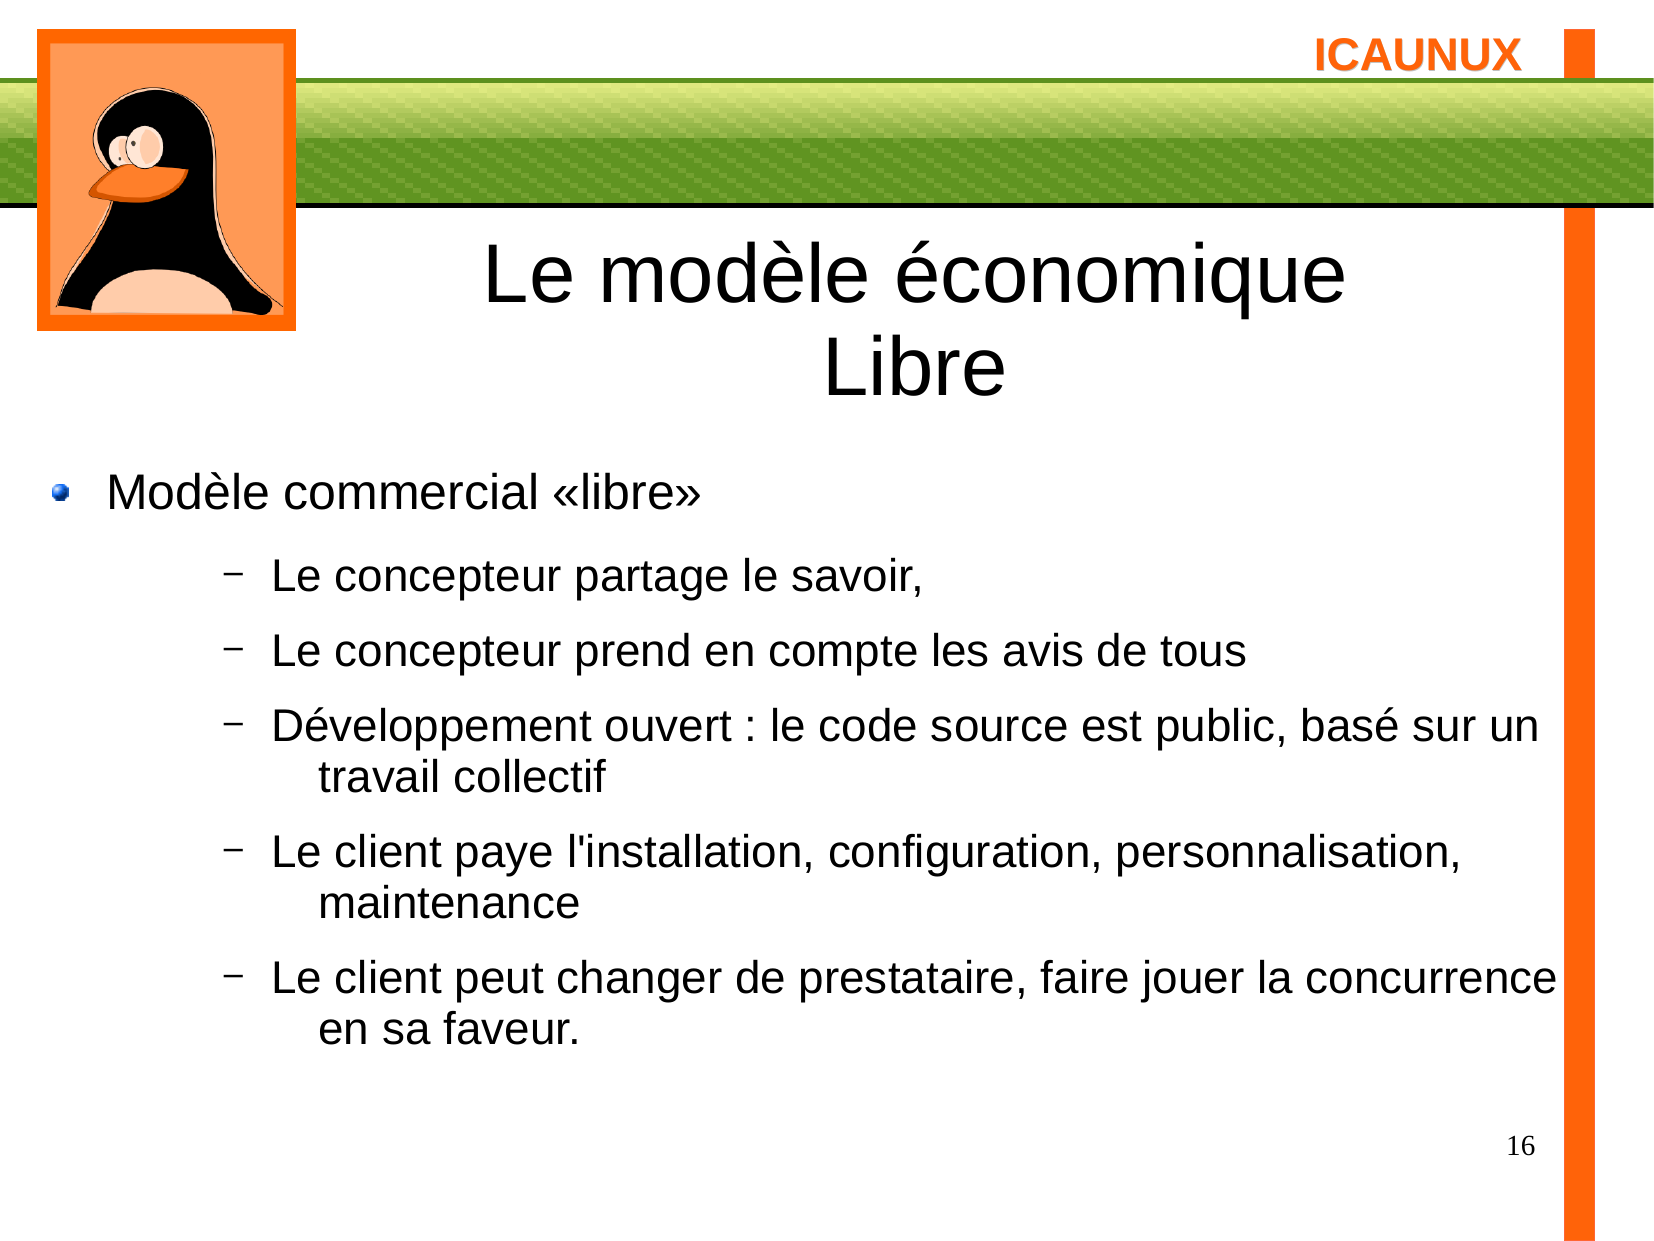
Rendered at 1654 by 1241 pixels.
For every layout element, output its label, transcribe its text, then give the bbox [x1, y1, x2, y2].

title Le modèle économique Libre [324, 217, 1506, 424]
picture [0, 29, 1654, 331]
list Modèle commercial «libre» Le concepteur partage le savoir, Le concepteur prend en compte les avis de tous Développement ouvert : le code source est public, basé sur un travail collectif Le client paye l'installation, configuration, personnalisation, maintenance Le client peut changer de prestataire, faire jouer la concurrence en sa faveur. [35, 464, 1608, 1107]
